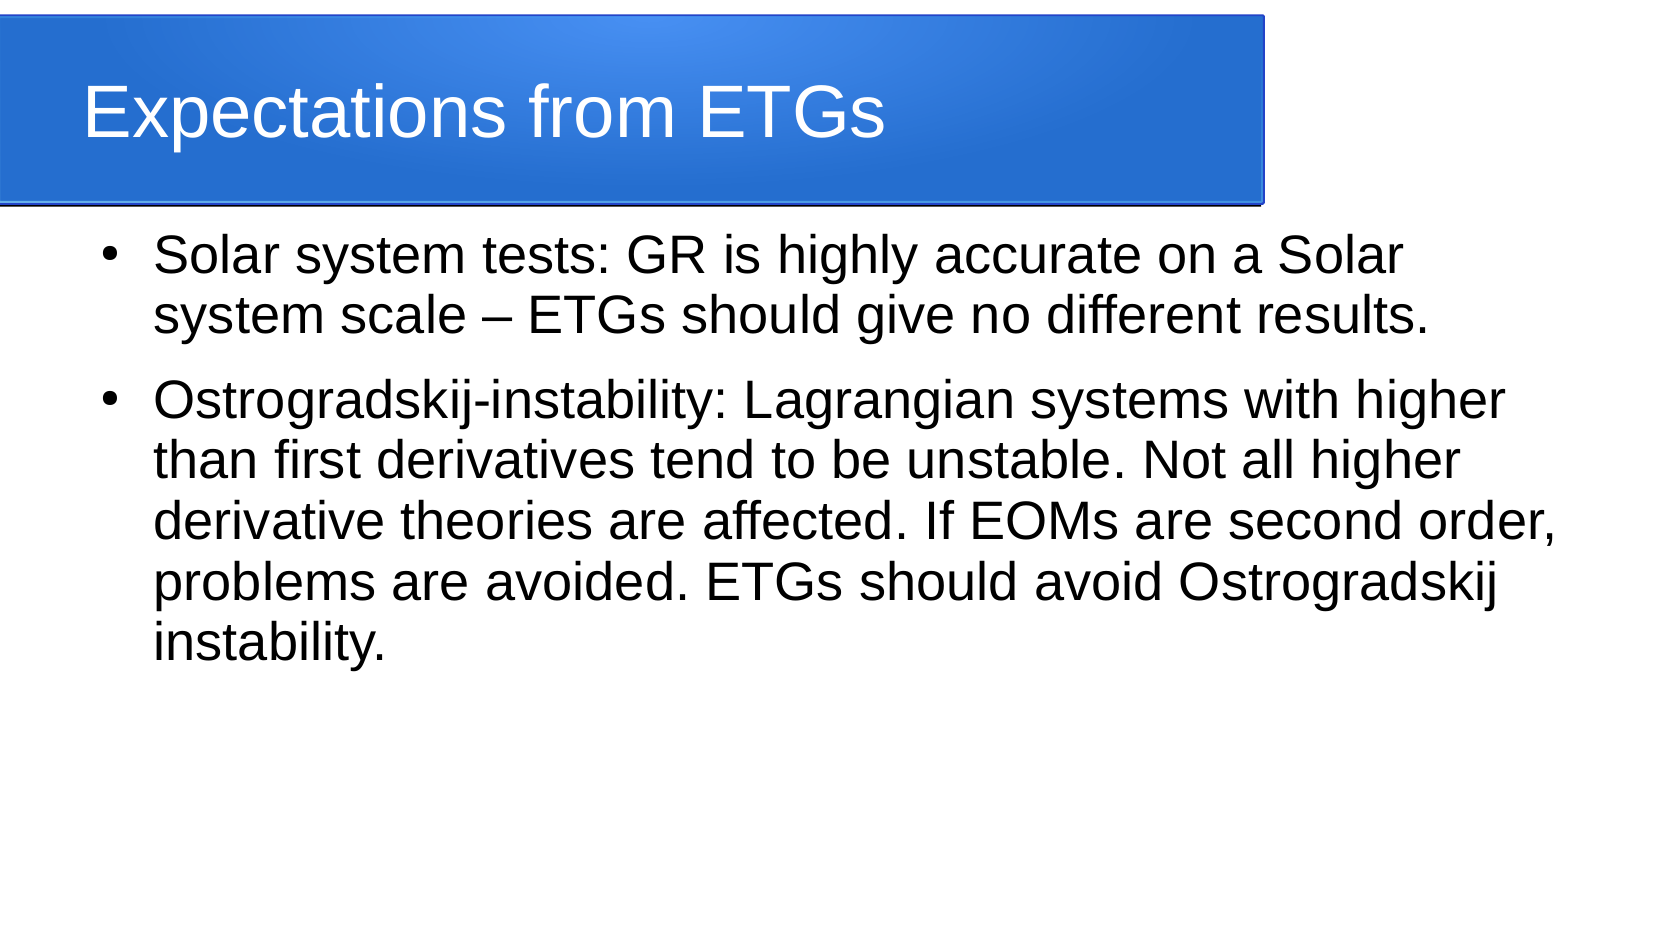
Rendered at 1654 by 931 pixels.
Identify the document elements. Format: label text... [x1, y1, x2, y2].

list Solar system tests: GR is highly accurate on a Solar system scale – ETGs should give no different results. Ostrogradskij-instability: Lagrangian systems with higher than first derivatives tend to be unstable. Not all higher derivative theories are affected. If EOMs are second order, problems are avoided. ETGs should avoid Ostrogradskij instability. [82, 224, 1571, 764]
title Expectations from ETGs [82, 35, 1235, 189]
